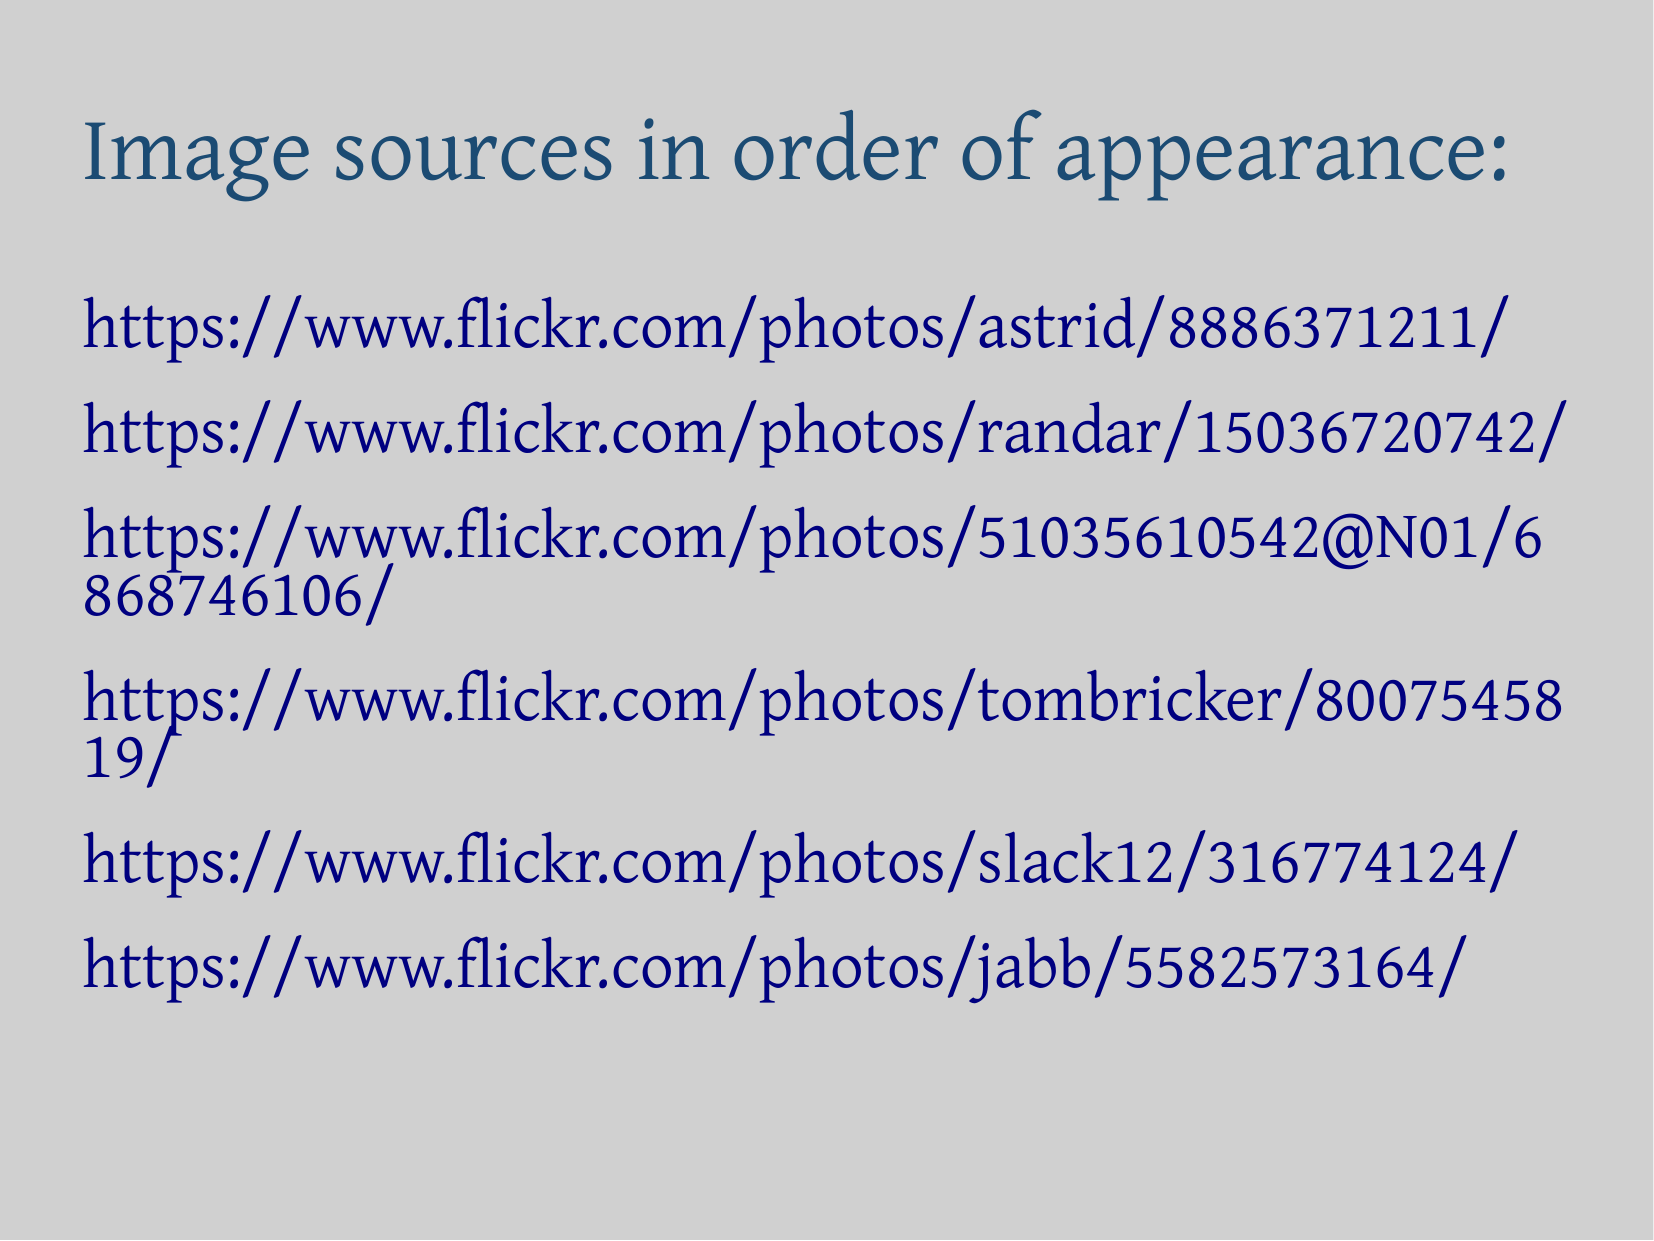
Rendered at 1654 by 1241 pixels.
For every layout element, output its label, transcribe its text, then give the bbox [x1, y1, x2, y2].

title Image sources in order of appearance: [82, 49, 1571, 257]
list https://www.flickr.com/photos/astrid/8886371211/ https://www.flickr.com/photos/randar/15036720742/ https://www.flickr.com/photos/51035610542@N01/6868746106/ https://www.flickr.com/photos/tombricker/8007545819/ https://www.flickr.com/photos/slack12/316774124/ https://www.flickr.com/photos/jabb/5582573164/ [82, 290, 1571, 1010]
